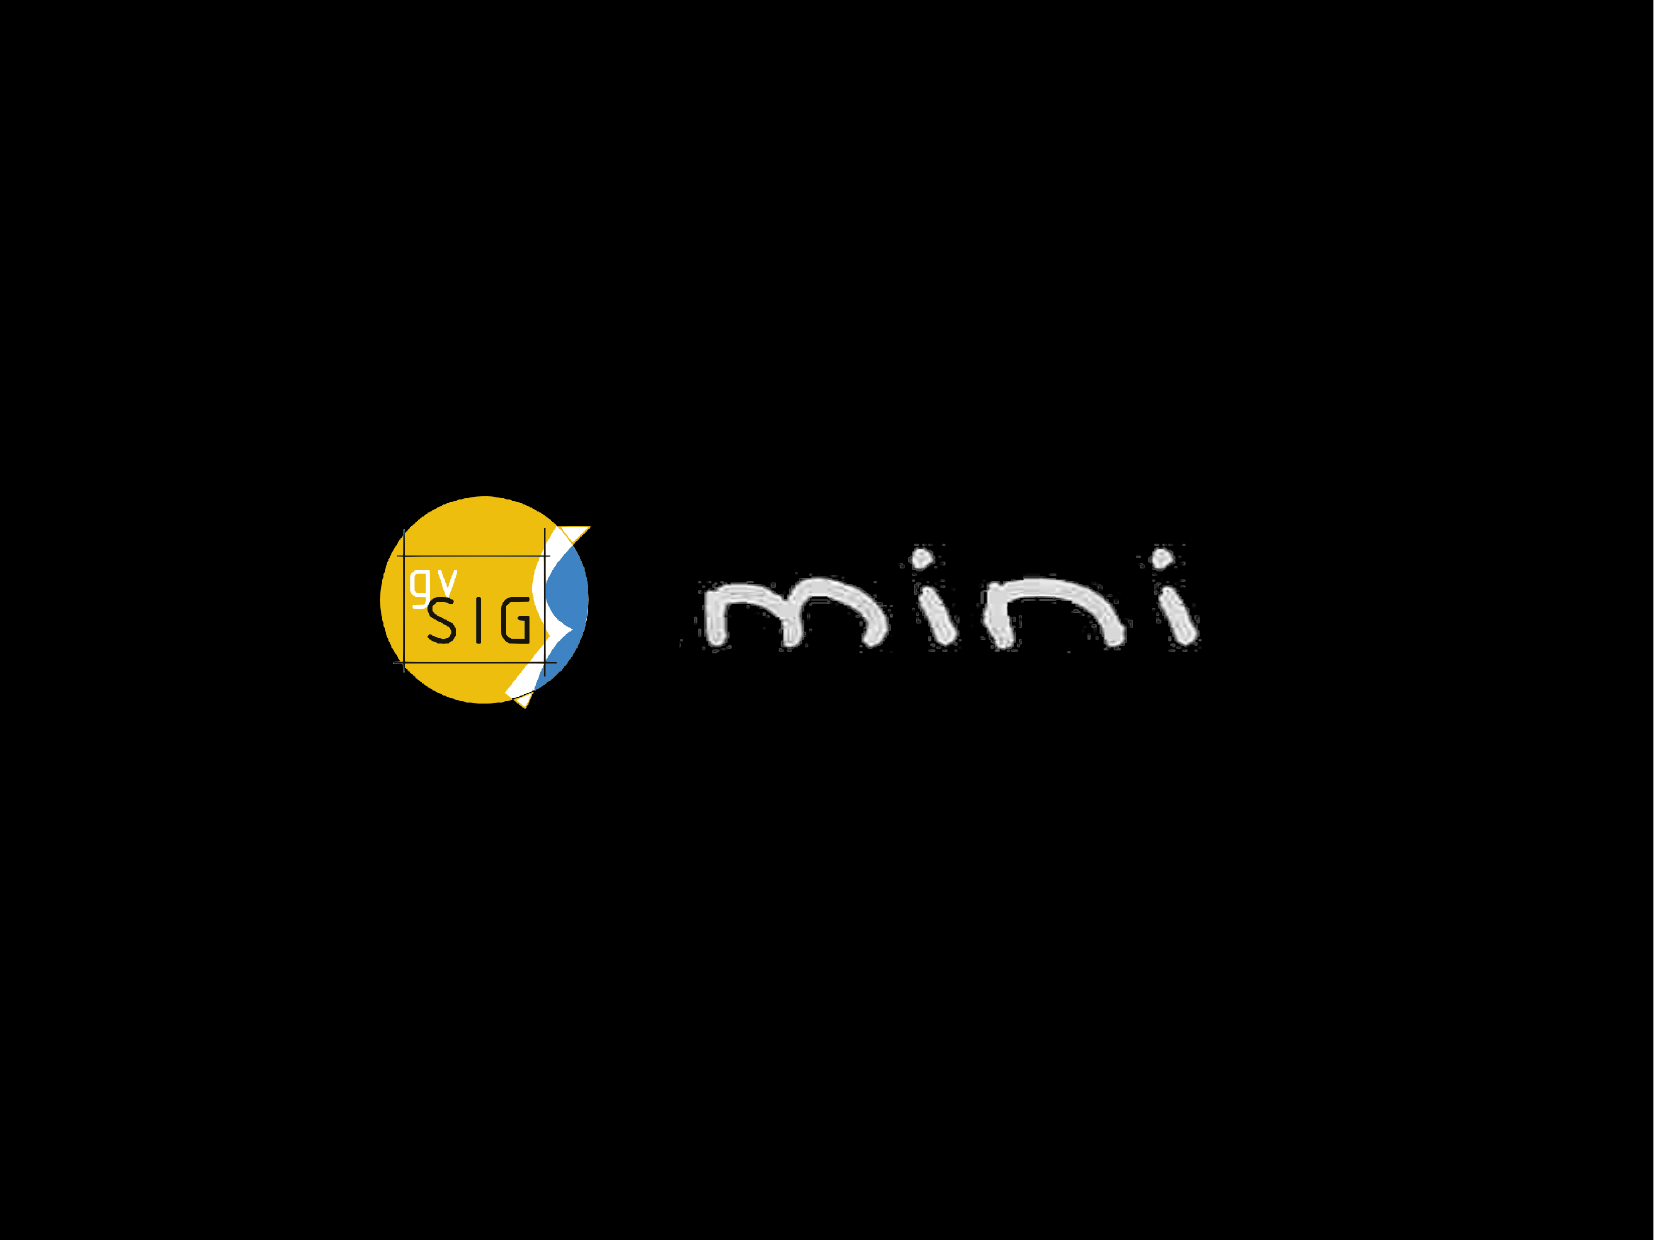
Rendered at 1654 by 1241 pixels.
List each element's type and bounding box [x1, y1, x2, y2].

picture [380, 496, 591, 709]
picture [679, 531, 1250, 671]
